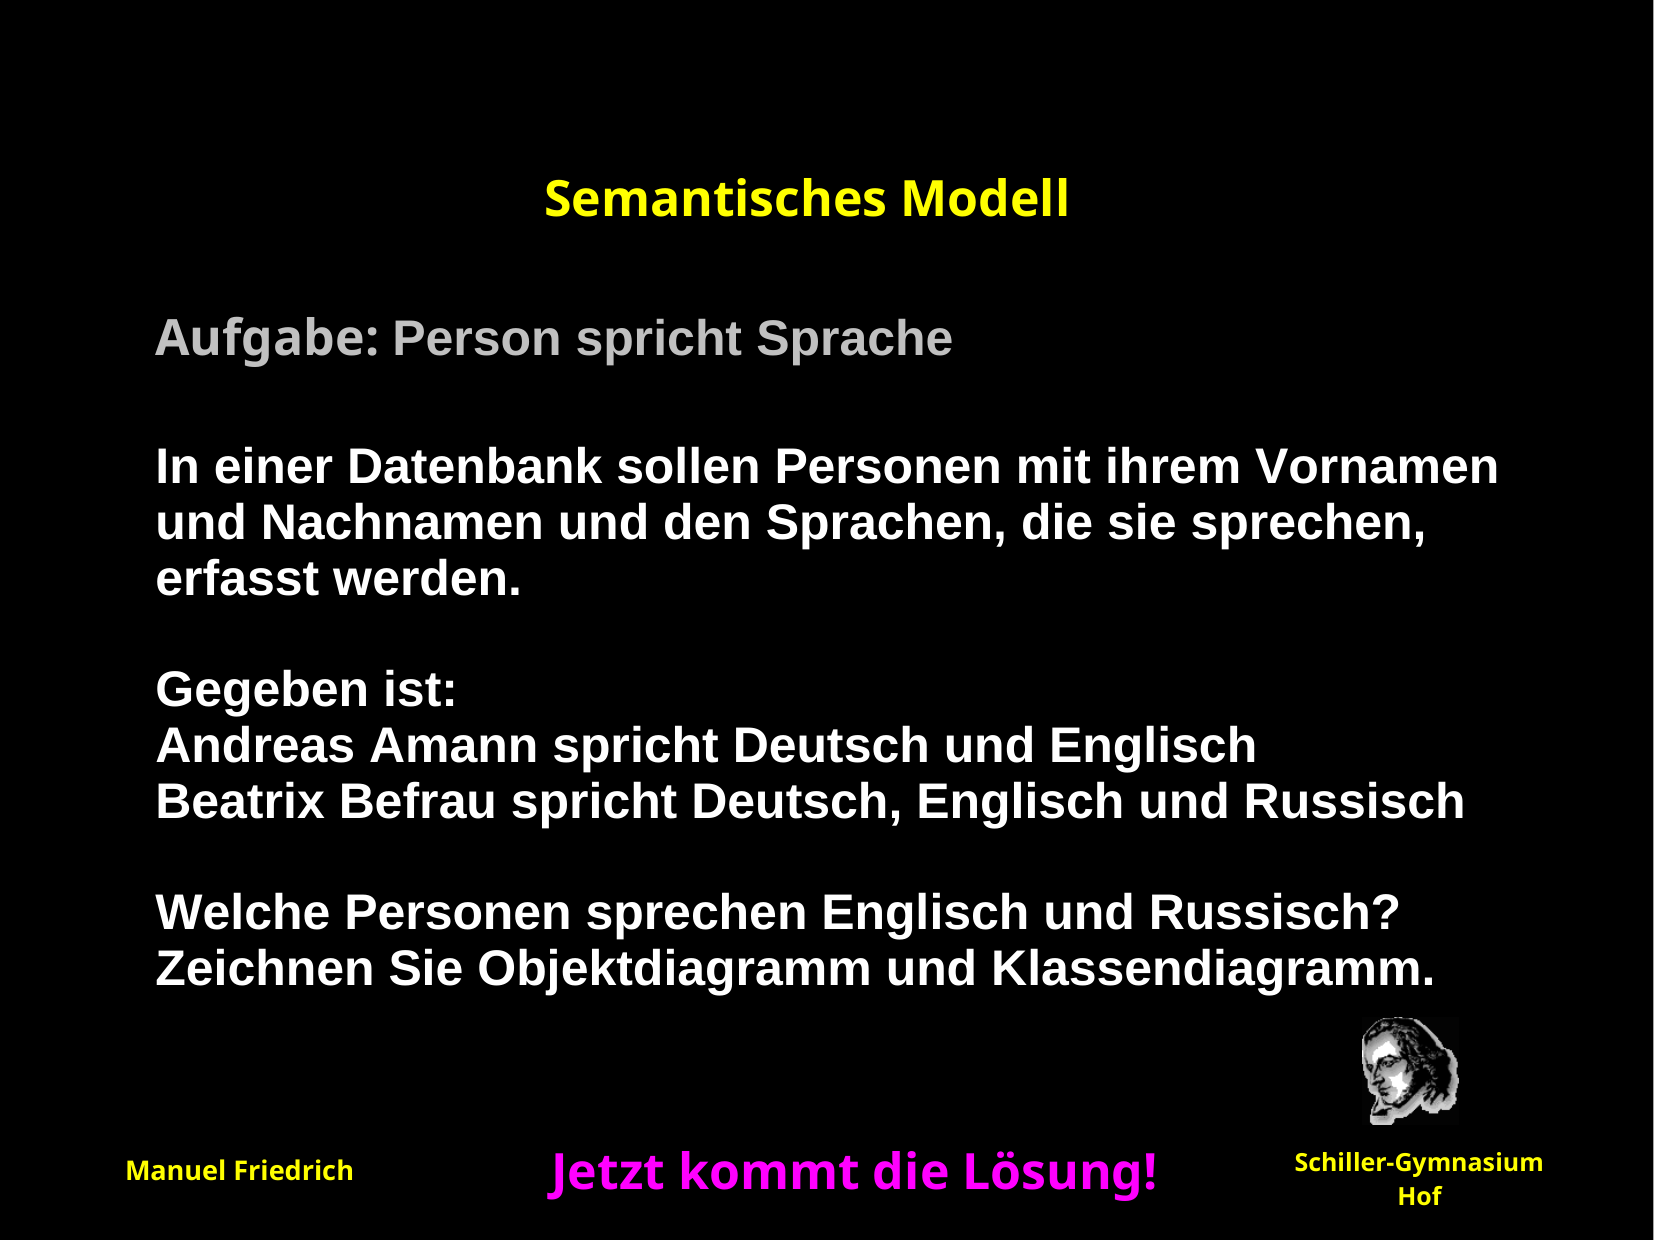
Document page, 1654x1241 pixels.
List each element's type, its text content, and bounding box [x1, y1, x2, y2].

text_box Schiller-Gymnasium Hof [1294, 1145, 1549, 1206]
text_box Jetzt kommt die Lösung! [551, 1136, 1168, 1198]
text_box Manuel Friedrich [124, 1151, 357, 1185]
text_box Aufgabe: Person spricht Sprache In einer Datenbank sollen Personen mit ihrem Vornamen und Nachnamen und den Sprachen, die sie sprechen, erfasst werden. Gegeben ist: Andreas Amann spricht Deutsch und Englisch Beatrix Befrau spricht Deutsch, Englisch und Russisch Welche Personen sprechen Englisch und Russisch? Zeichnen Sie Objektdiagramm und Klassendiagramm. [155, 302, 1639, 1064]
picture [1362, 1064, 1459, 1125]
text_box Semantisches Modell [544, 162, 1211, 268]
